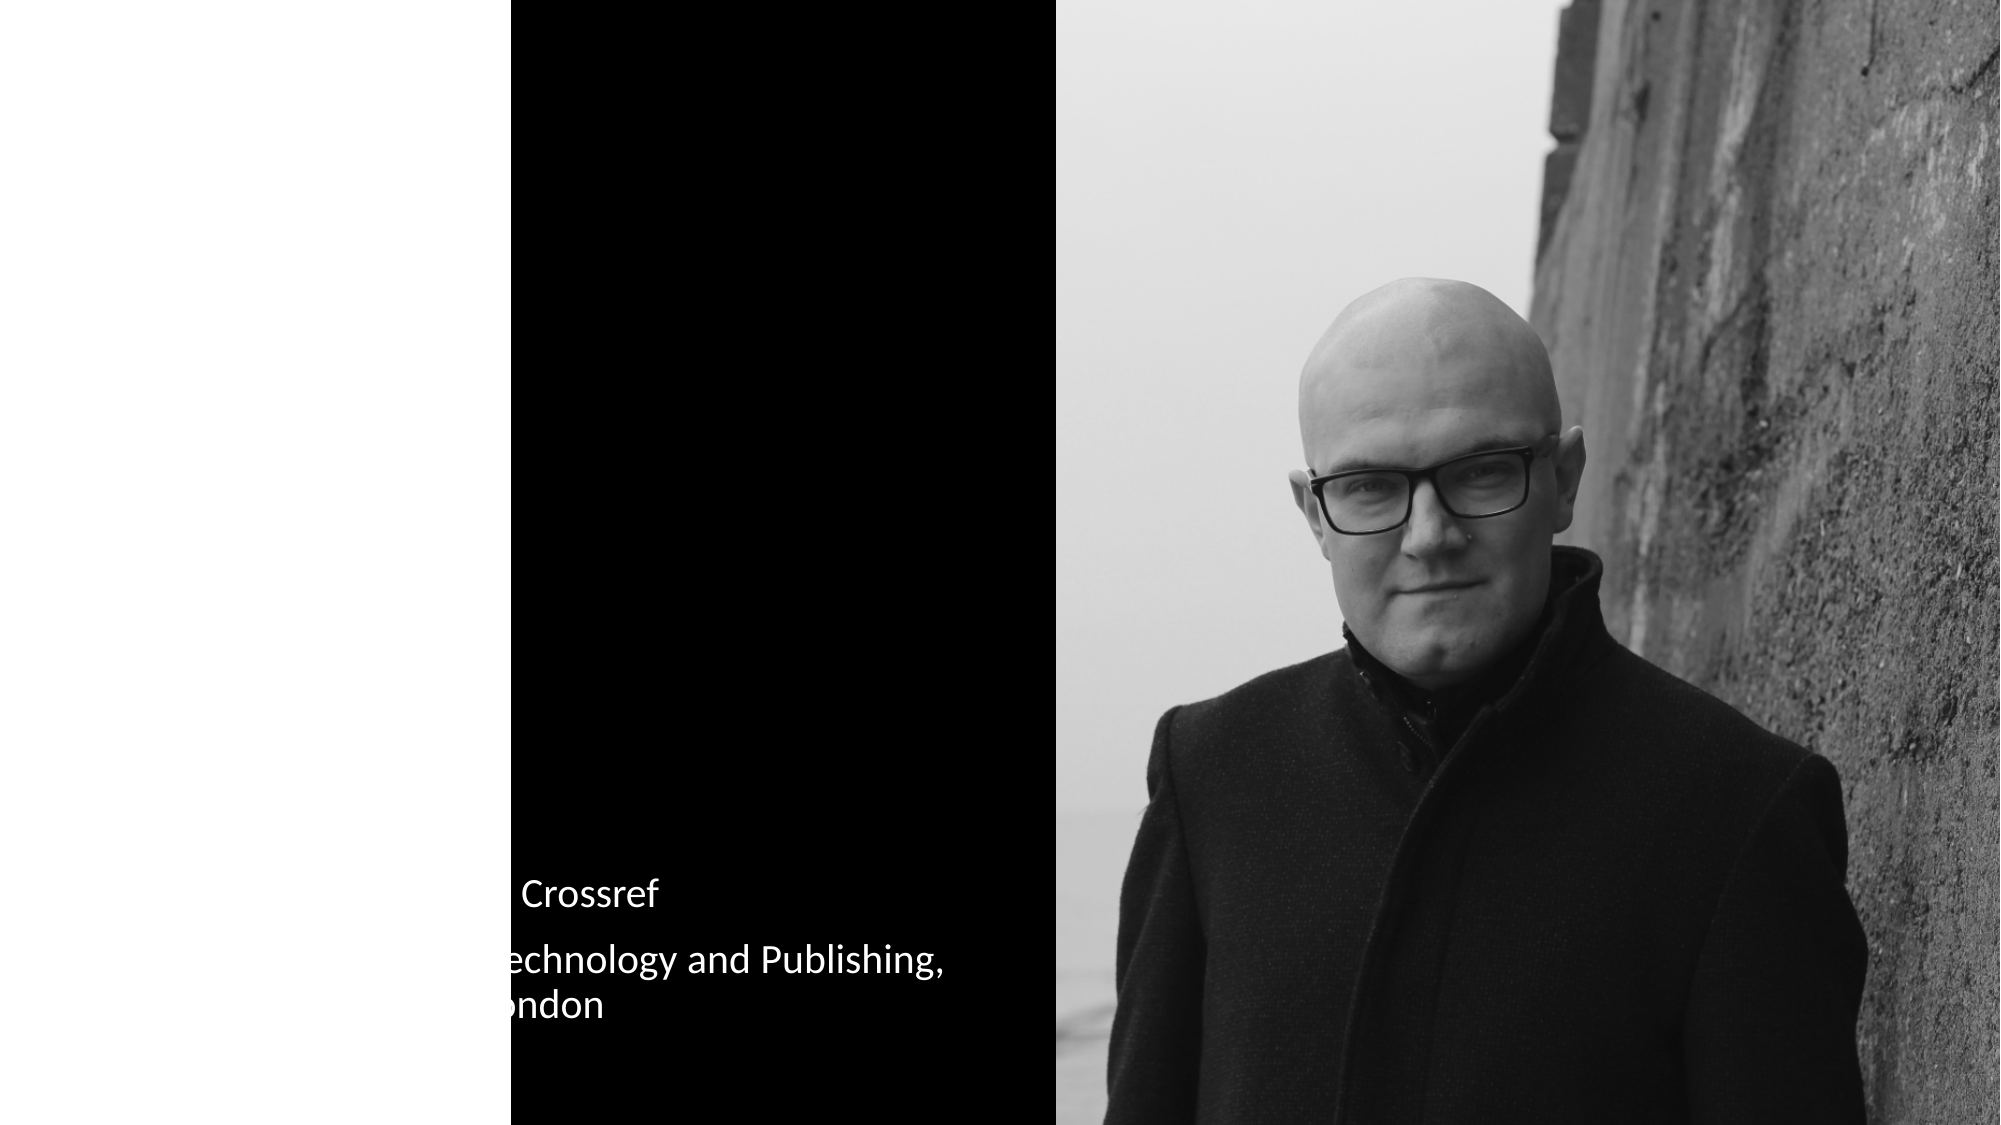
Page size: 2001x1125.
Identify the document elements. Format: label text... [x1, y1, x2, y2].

title Thank You [78, 79, 1025, 547]
picture [1055, 0, 2000, 1125]
text_box [512, 0, 1055, 1125]
subtitle Martin Paul Eve Principal R&D Developer, Crossref Professor of Literature, Technology and Publishing, Birkbeck, University of London meve@crossref.org [73, 797, 990, 1104]
